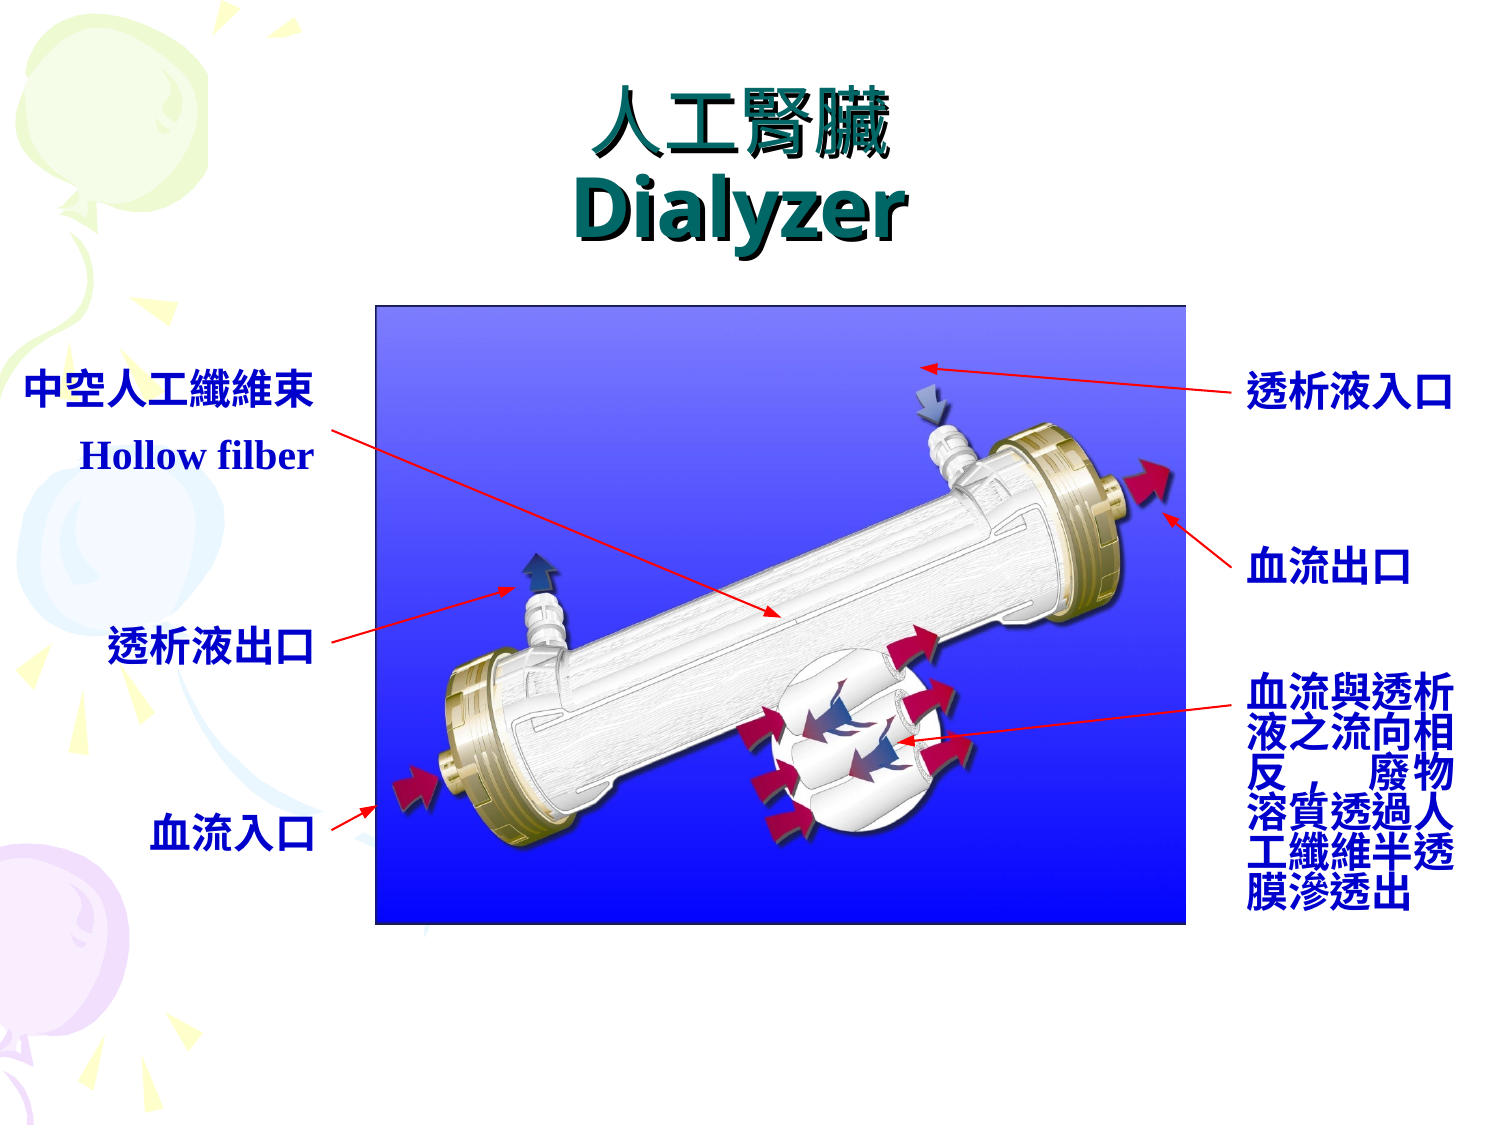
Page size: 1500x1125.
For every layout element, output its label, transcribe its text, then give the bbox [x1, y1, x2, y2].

picture [375, 305, 1186, 925]
text_box 血流入口 [134, 808, 332, 864]
title 人工腎臟 Dialyzer [207, 37, 1270, 263]
text_box 透析液入口 [1231, 366, 1471, 422]
text_box 血流與透析液之流向相反, 廢物溶質透過人工纖維半透膜滲透出 [1231, 667, 1472, 924]
text_box 血流出口 [1231, 542, 1429, 598]
text_box 中空人工纖維束 Hollow filber [7, 365, 330, 491]
text_box 透析液出口 [92, 622, 332, 678]
